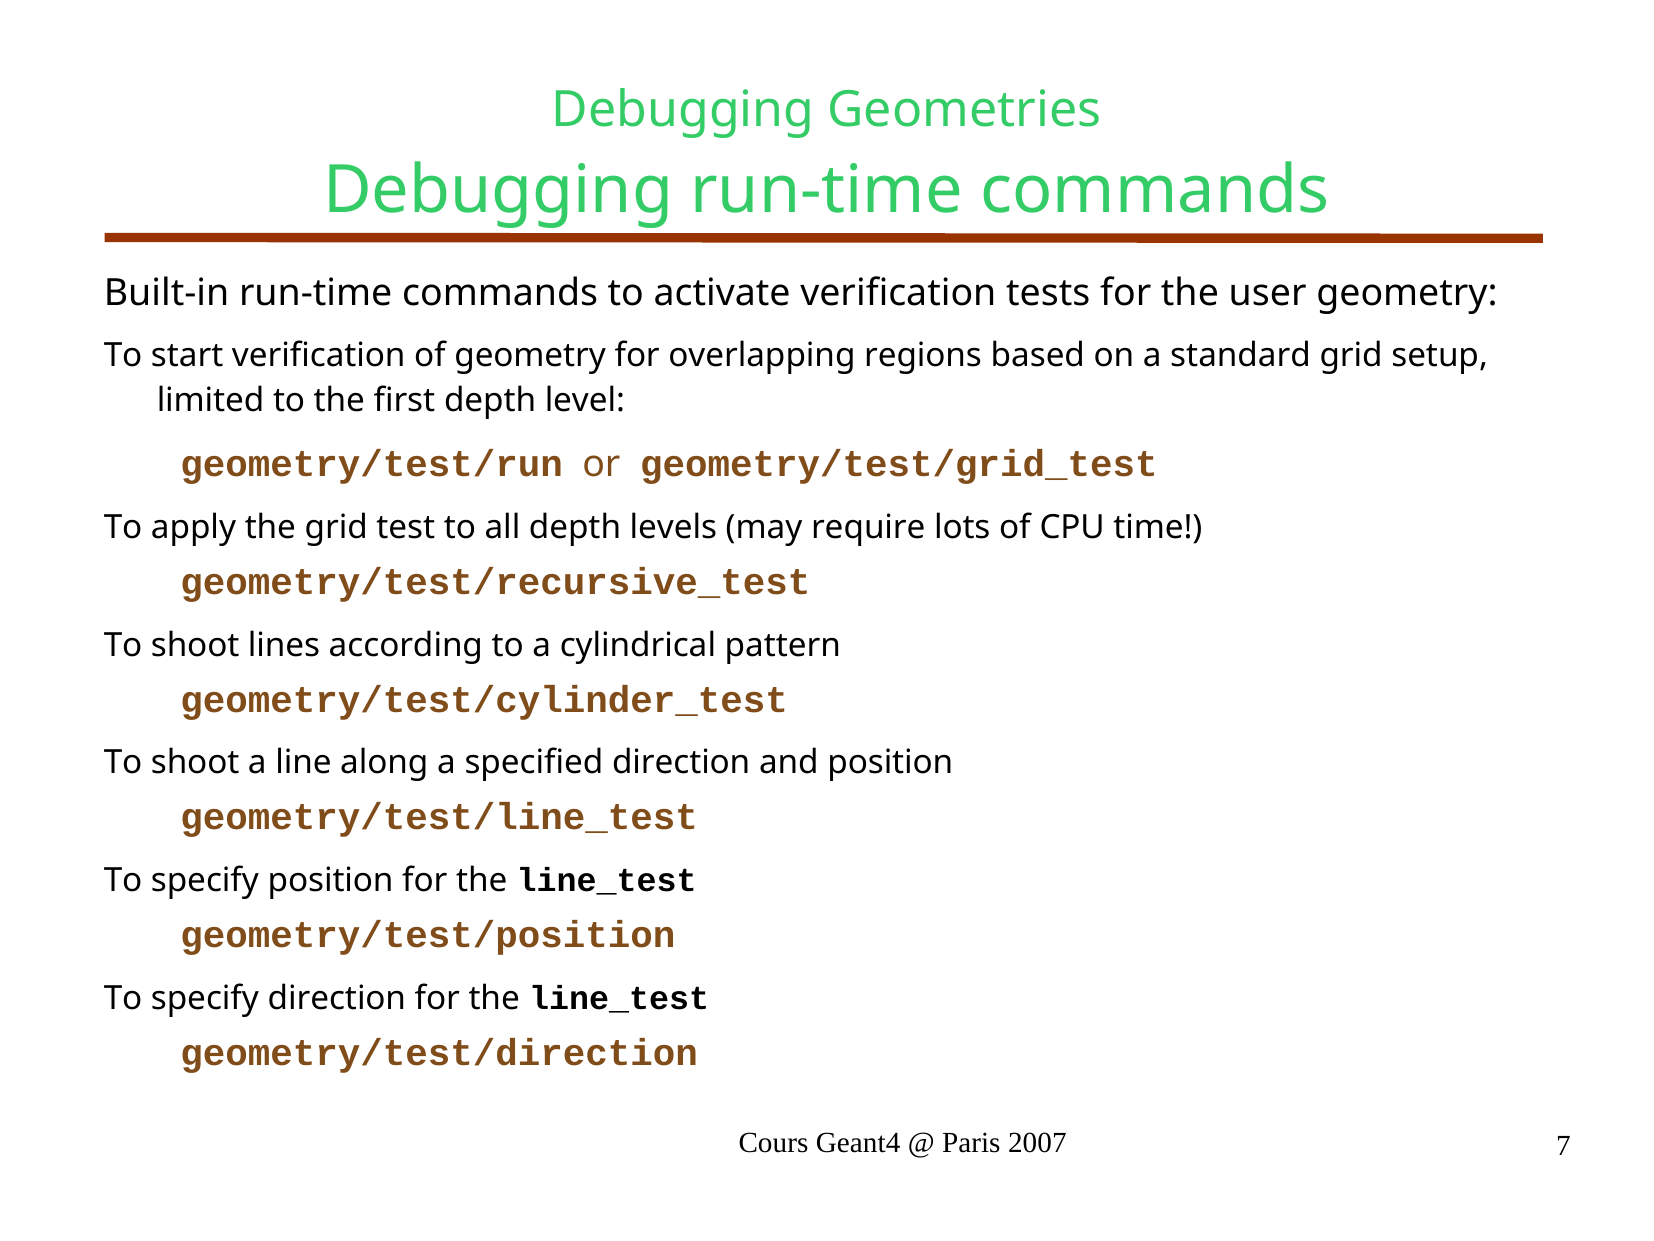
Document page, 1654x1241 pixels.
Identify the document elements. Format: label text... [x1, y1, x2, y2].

title Debugging Geometries Debugging run-time commands [82, 49, 1571, 257]
list Built-in run-time commands to activate verification tests for the user geometry: To start verification of geometry for overlapping regions based on a standard grid setup, limited to the first depth level: geometry/test/run or geometry/test/grid_test To apply the grid test to all depth levels (may require lots of CPU time!) geometry/test/recursive_test To shoot lines according to a cylindrical pattern geometry/test/cylinder_test To shoot a line along a specified direction and position geometry/test/line_test To specify position for the line_test geometry/test/position To specify direction for the line_test geometry/test/direction [85, 265, 1575, 1089]
